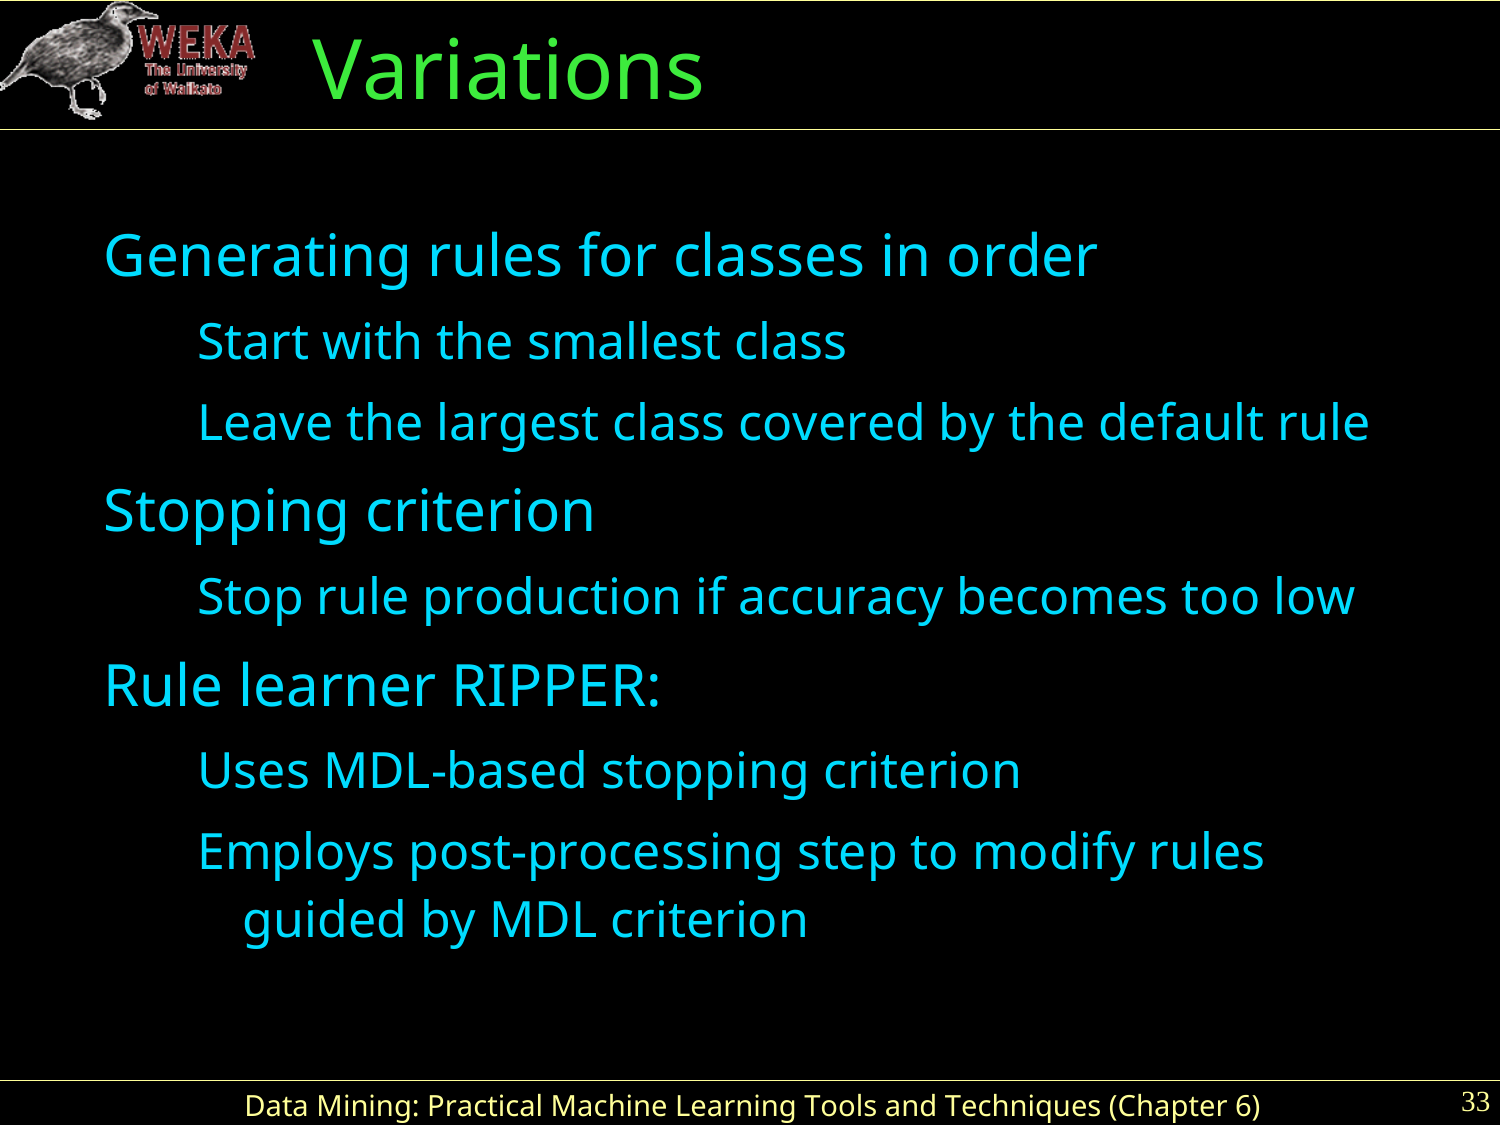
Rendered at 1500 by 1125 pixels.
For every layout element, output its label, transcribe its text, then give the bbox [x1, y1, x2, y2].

picture [0, 1, 266, 129]
title Variations [297, 0, 1500, 148]
list Generating rules for classes in order Start with the smallest class Leave the largest class covered by the default rule Stopping criterion Stop rule production if accuracy becomes too low Rule learner RIPPER: Uses MDL-based stopping criterion Employs post-processing step to modify rules guided by MDL criterion [88, 206, 1418, 882]
